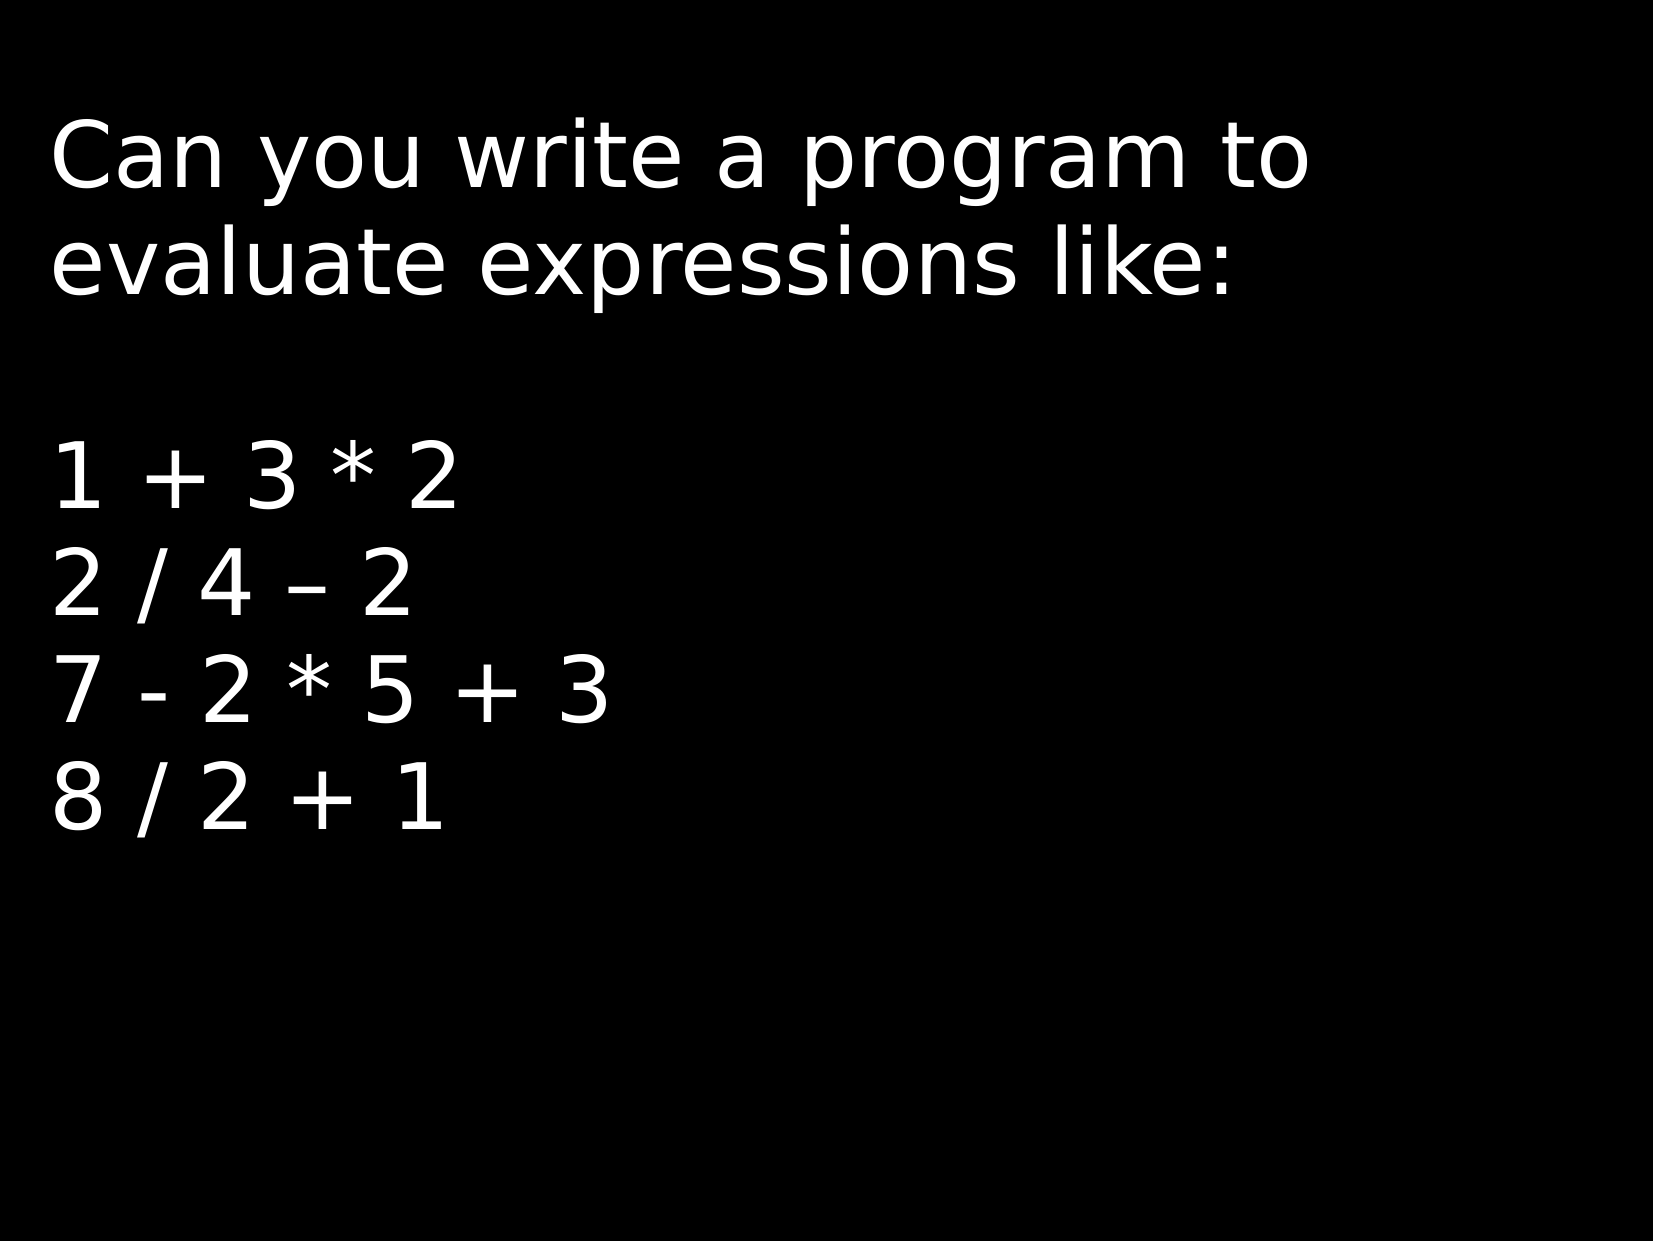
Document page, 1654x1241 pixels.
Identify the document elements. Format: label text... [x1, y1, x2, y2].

title Can you write a program to evaluate expressions like: 1 + 3 * 2 2 / 4 – 2 7 - 2 * 5 + 3 8 / 2 + 1 [49, 75, 1538, 1201]
